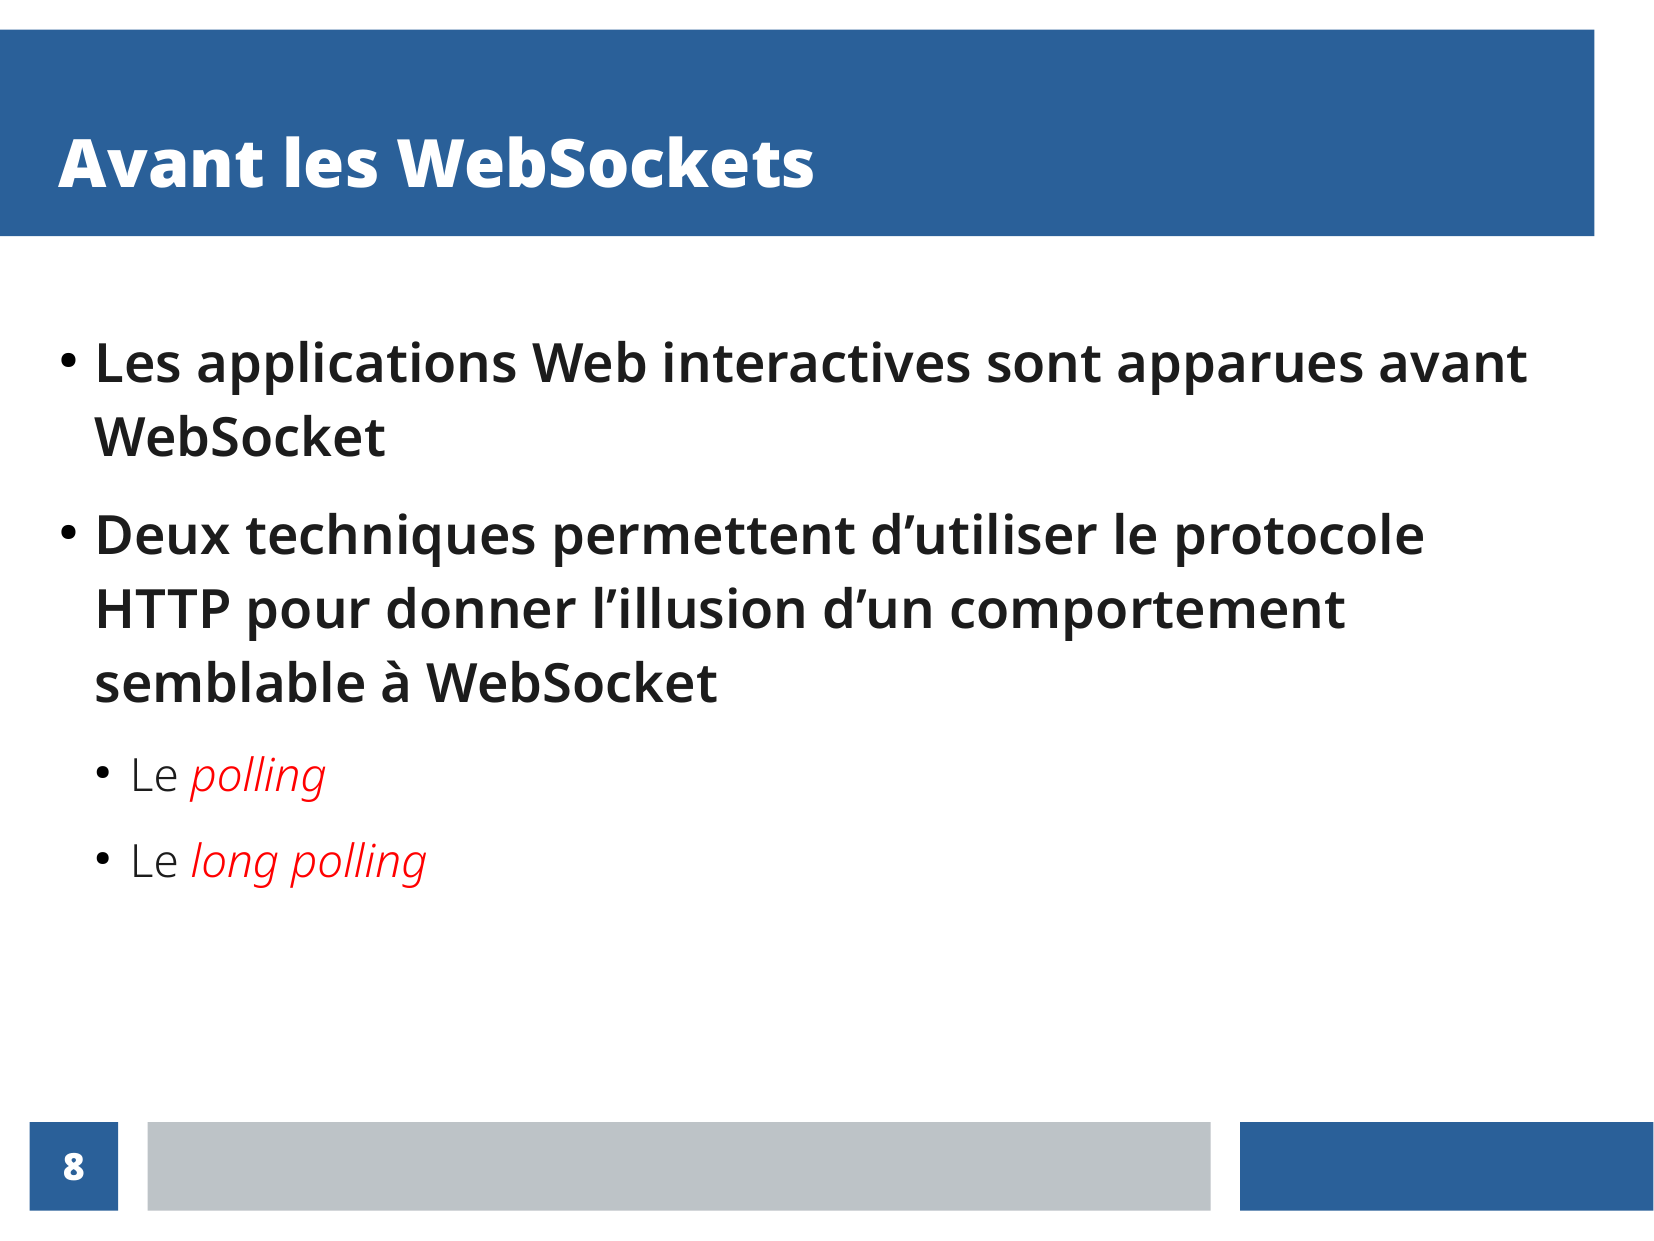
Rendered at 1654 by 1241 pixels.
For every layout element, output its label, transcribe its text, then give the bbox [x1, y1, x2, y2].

title Avant les WebSockets [59, 59, 1595, 207]
list Les applications Web interactives sont apparues avant WebSocket Deux techniques permettent d’utiliser le protocole HTTP pour donner l’illusion d’un comportement semblable à WebSocket Le polling Le long polling [59, 324, 1565, 1093]
